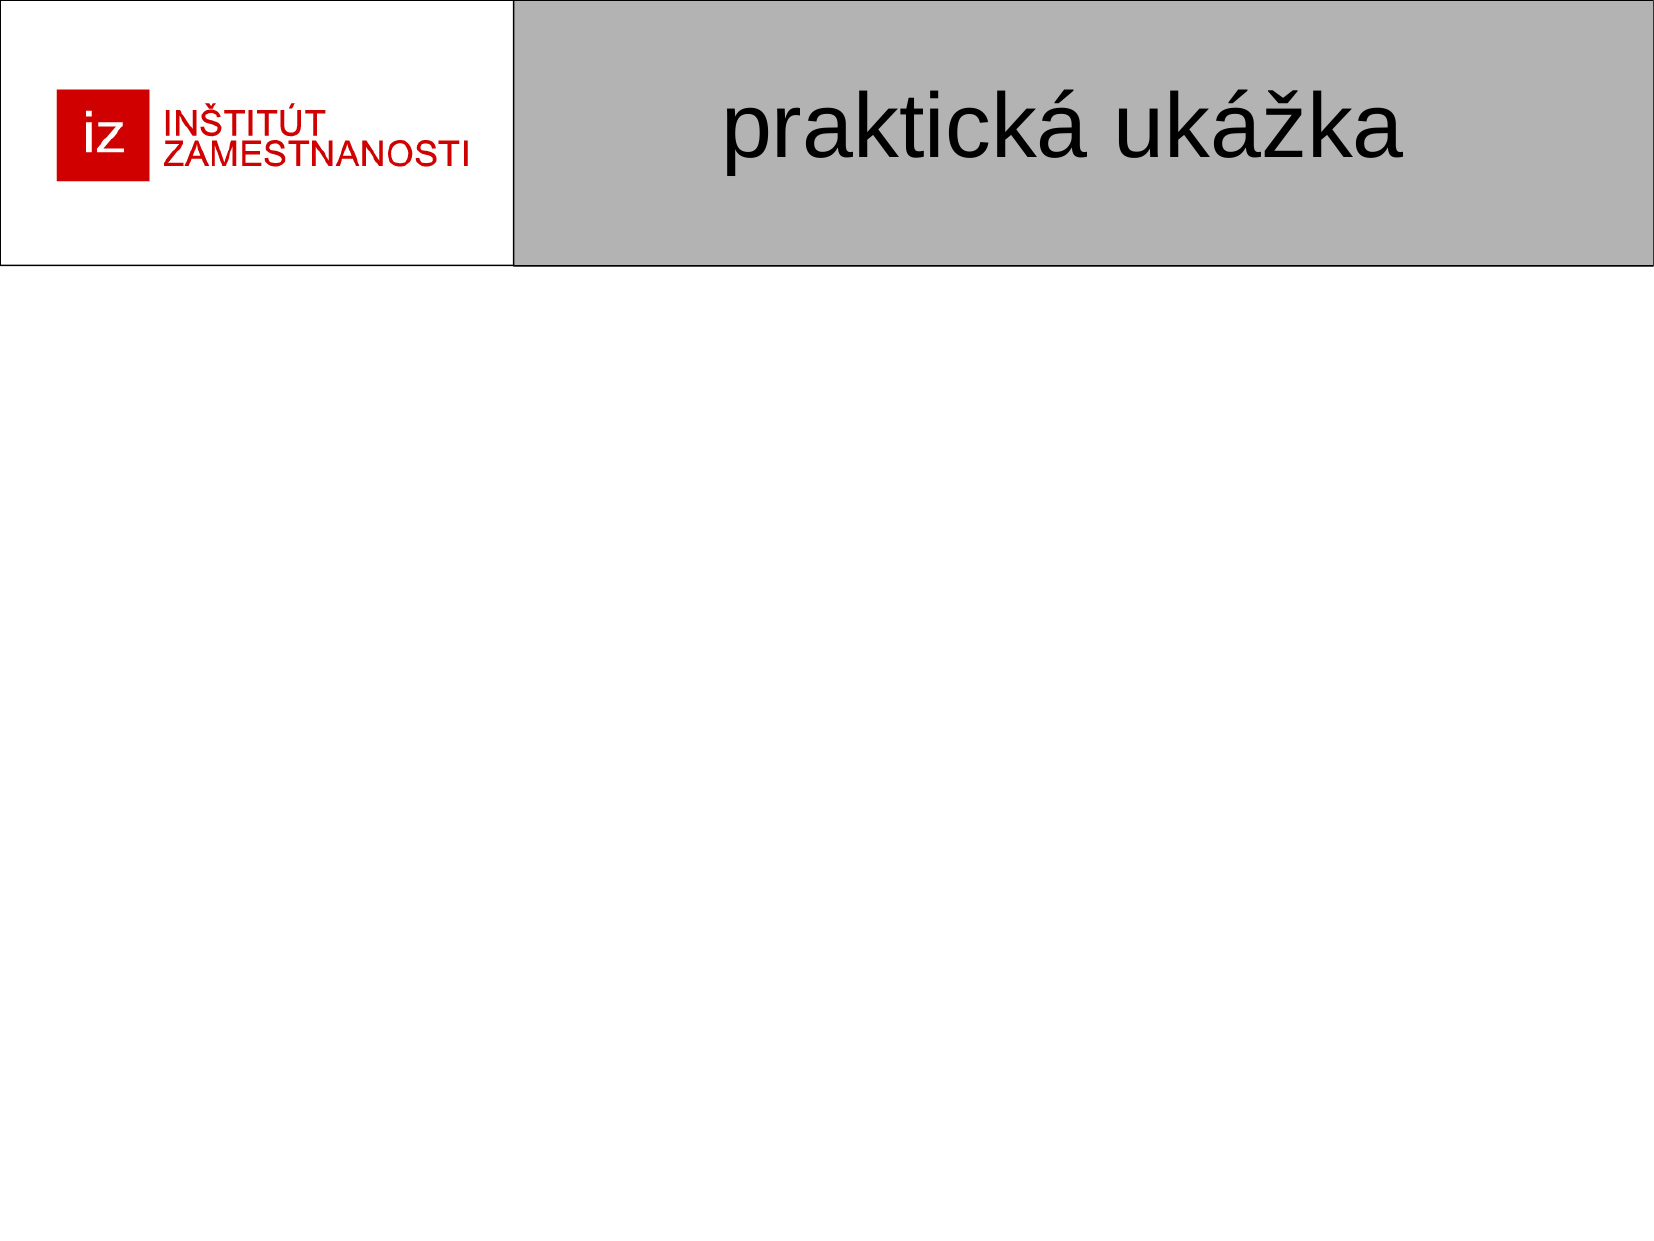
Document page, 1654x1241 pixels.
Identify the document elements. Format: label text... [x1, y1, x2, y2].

picture [5, 8, 512, 257]
title praktická ukážka [561, 37, 1565, 229]
